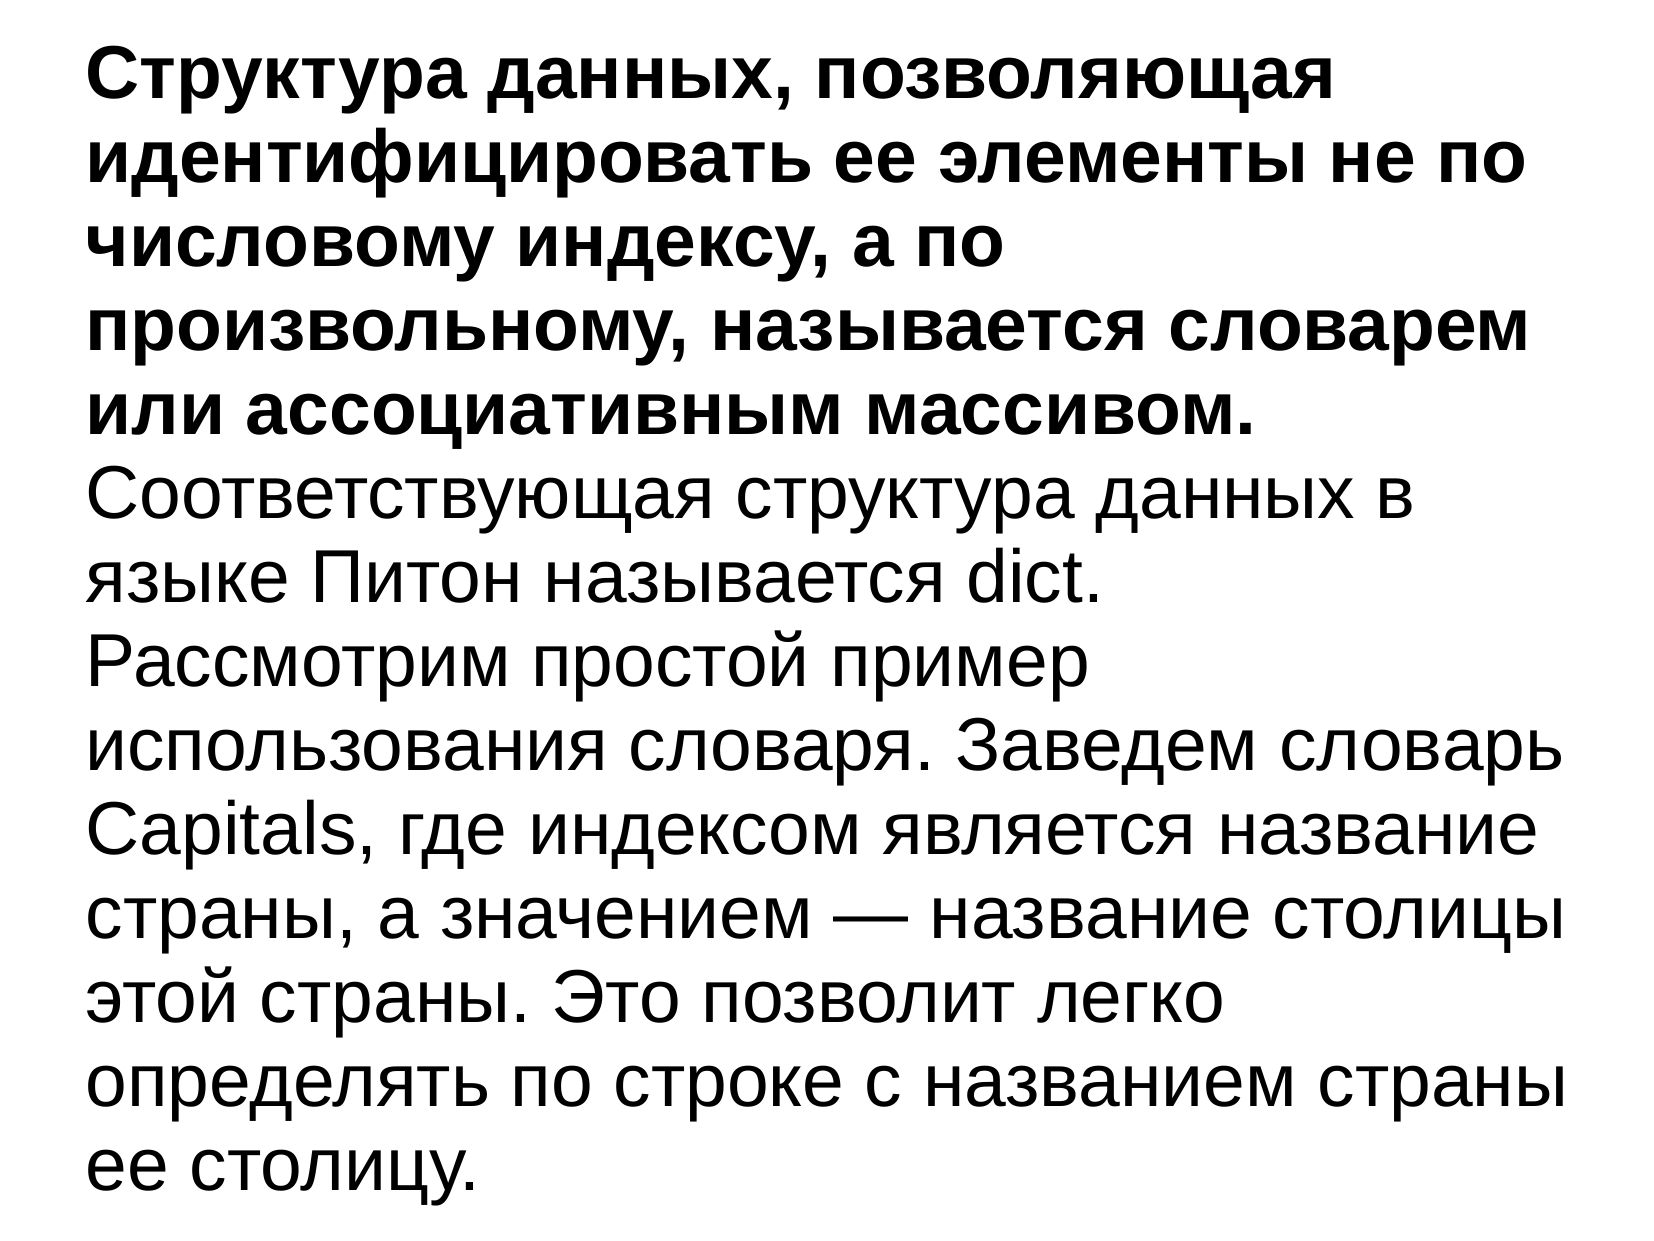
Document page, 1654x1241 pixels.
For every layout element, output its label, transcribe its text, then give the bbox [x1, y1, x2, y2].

text_box Структура данных, позволяющая идентифицировать ее элементы не по числовому индексу, а по произвольному, называется словарем или ассоциативным массивом. Соответствующая структура данных в языке Питон называется dict. Рассмотрим простой пример использования словаря. Заведем словарь Capitals, где индексом является название страны, а значением — название столицы этой страны. Это позволит легко определять по строке с названием страны ее столицу. [70, 23, 1599, 1215]
